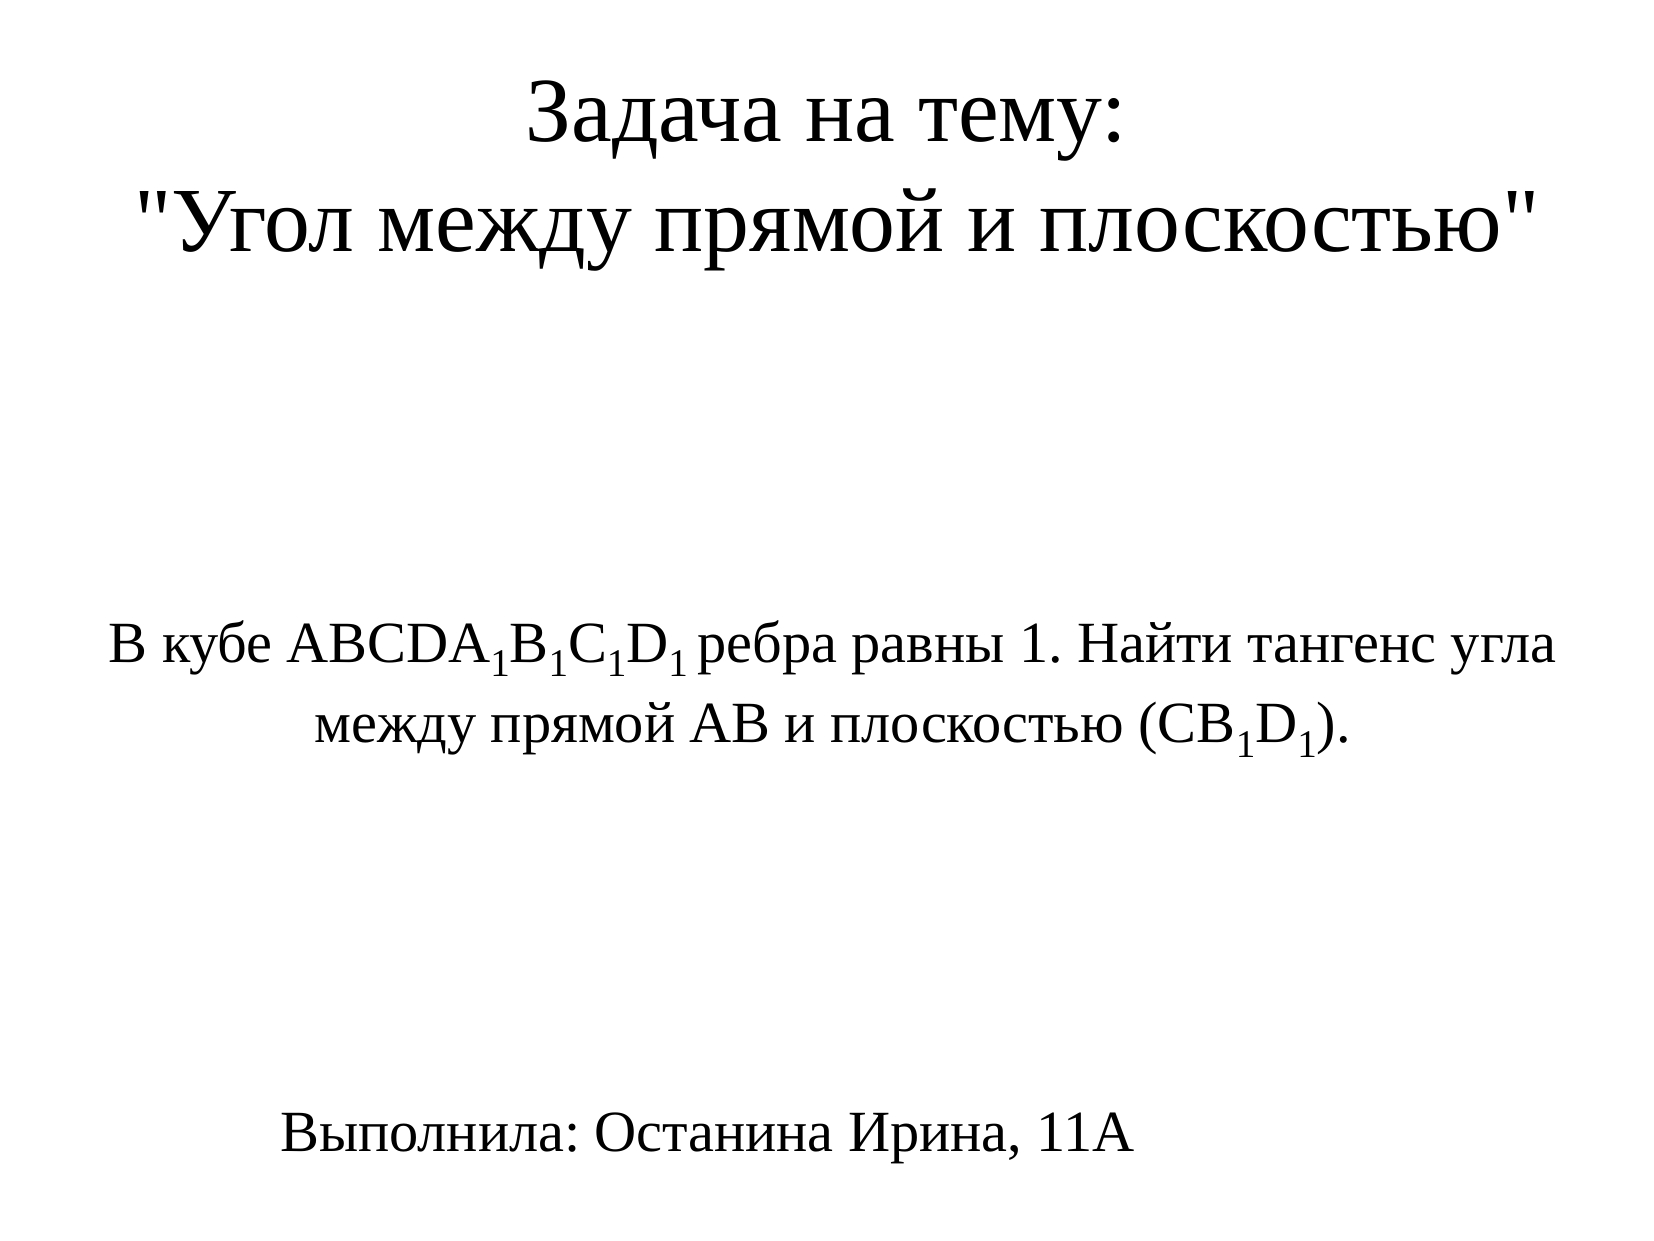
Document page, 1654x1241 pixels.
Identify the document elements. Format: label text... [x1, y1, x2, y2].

subtitle В кубе ABCDA1B1C1D1 ребра равны 1. Найти тангенс угла между прямой AB и плоскостью (CB1D1). [88, 324, 1577, 1045]
title Задача на тему: "Угол между прямой и плоскостью" [82, 49, 1571, 257]
text_box Выполнила: Останина Ирина, 11А [265, 1092, 1359, 1173]
